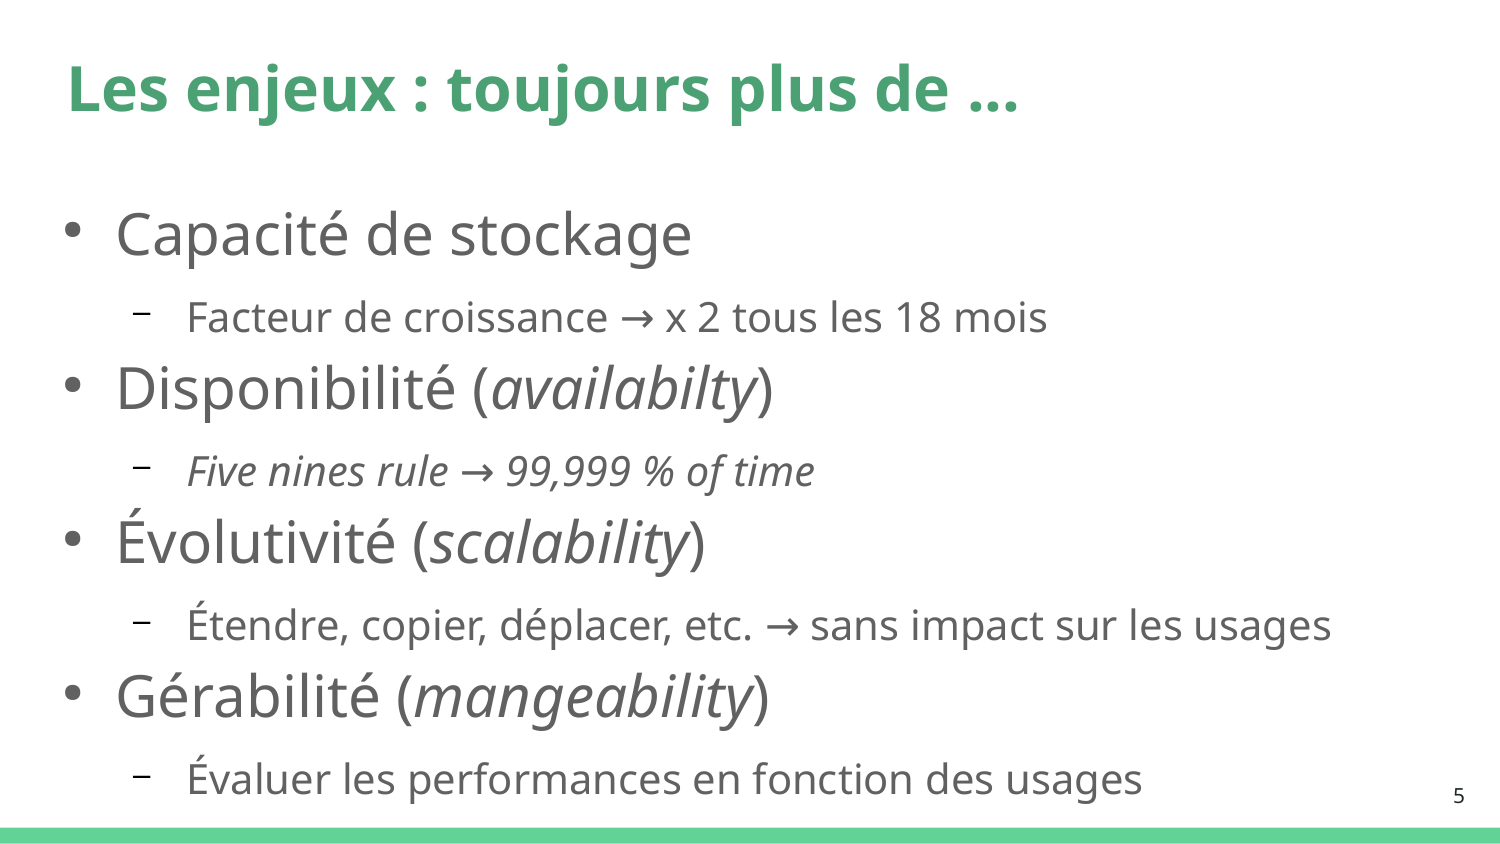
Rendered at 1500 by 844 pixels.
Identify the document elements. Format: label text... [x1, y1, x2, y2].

slide_number <numéro> [1389, 764, 1480, 830]
title Les enjeux : toujours plus de ... [51, 23, 1449, 117]
list Capacité de stockage Facteur de croissance → x 2 tous les 18 mois Disponibilité (availabilty) Five nines rule → 99,999 % of time Évolutivité (scalability) Étendre, copier, déplacer, etc. → sans impact sur les usages Gérabilité (mangeability) Évaluer les performances en fonction des usages [29, 171, 1430, 818]
